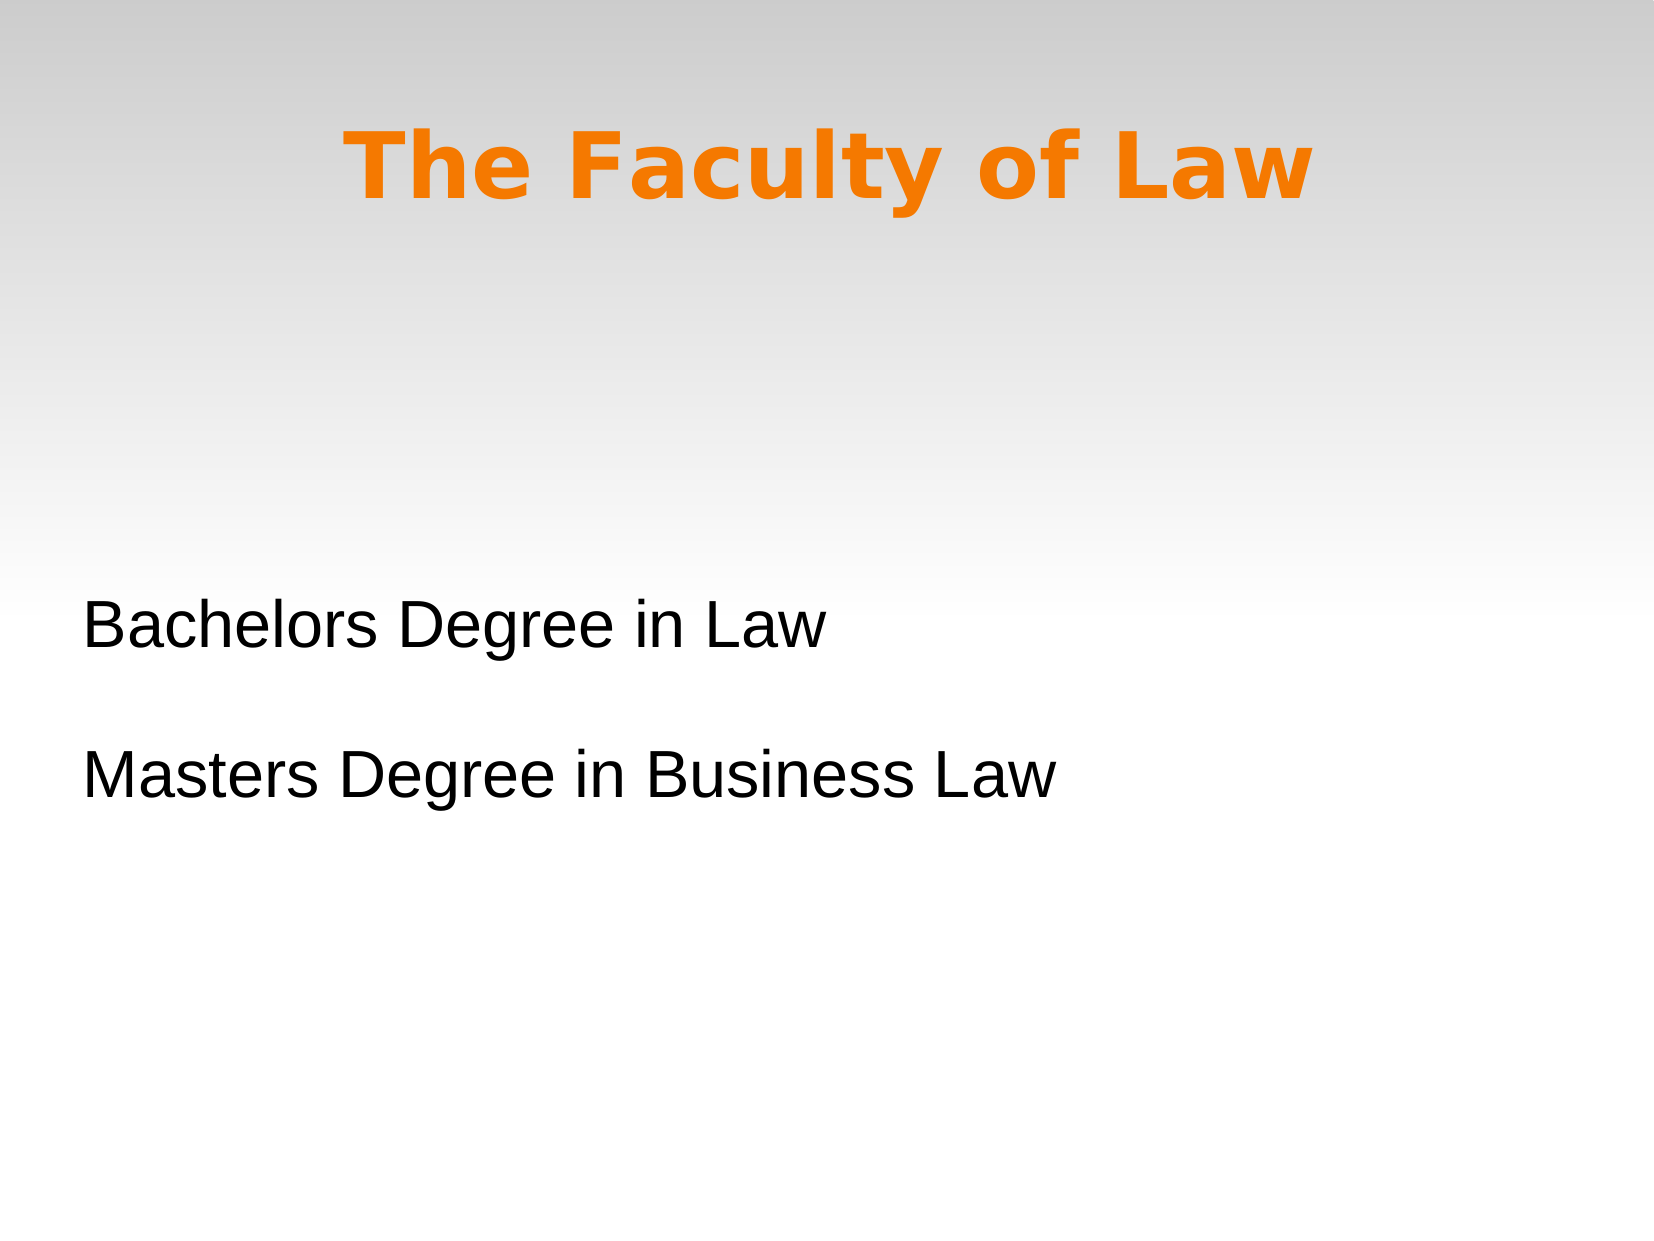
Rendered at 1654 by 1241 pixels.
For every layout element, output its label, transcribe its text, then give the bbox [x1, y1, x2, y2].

subtitle Bachelors Degree in Law Masters Degree in Business Law [82, 290, 1571, 1109]
title The Faculty of Law [86, 70, 1576, 263]
